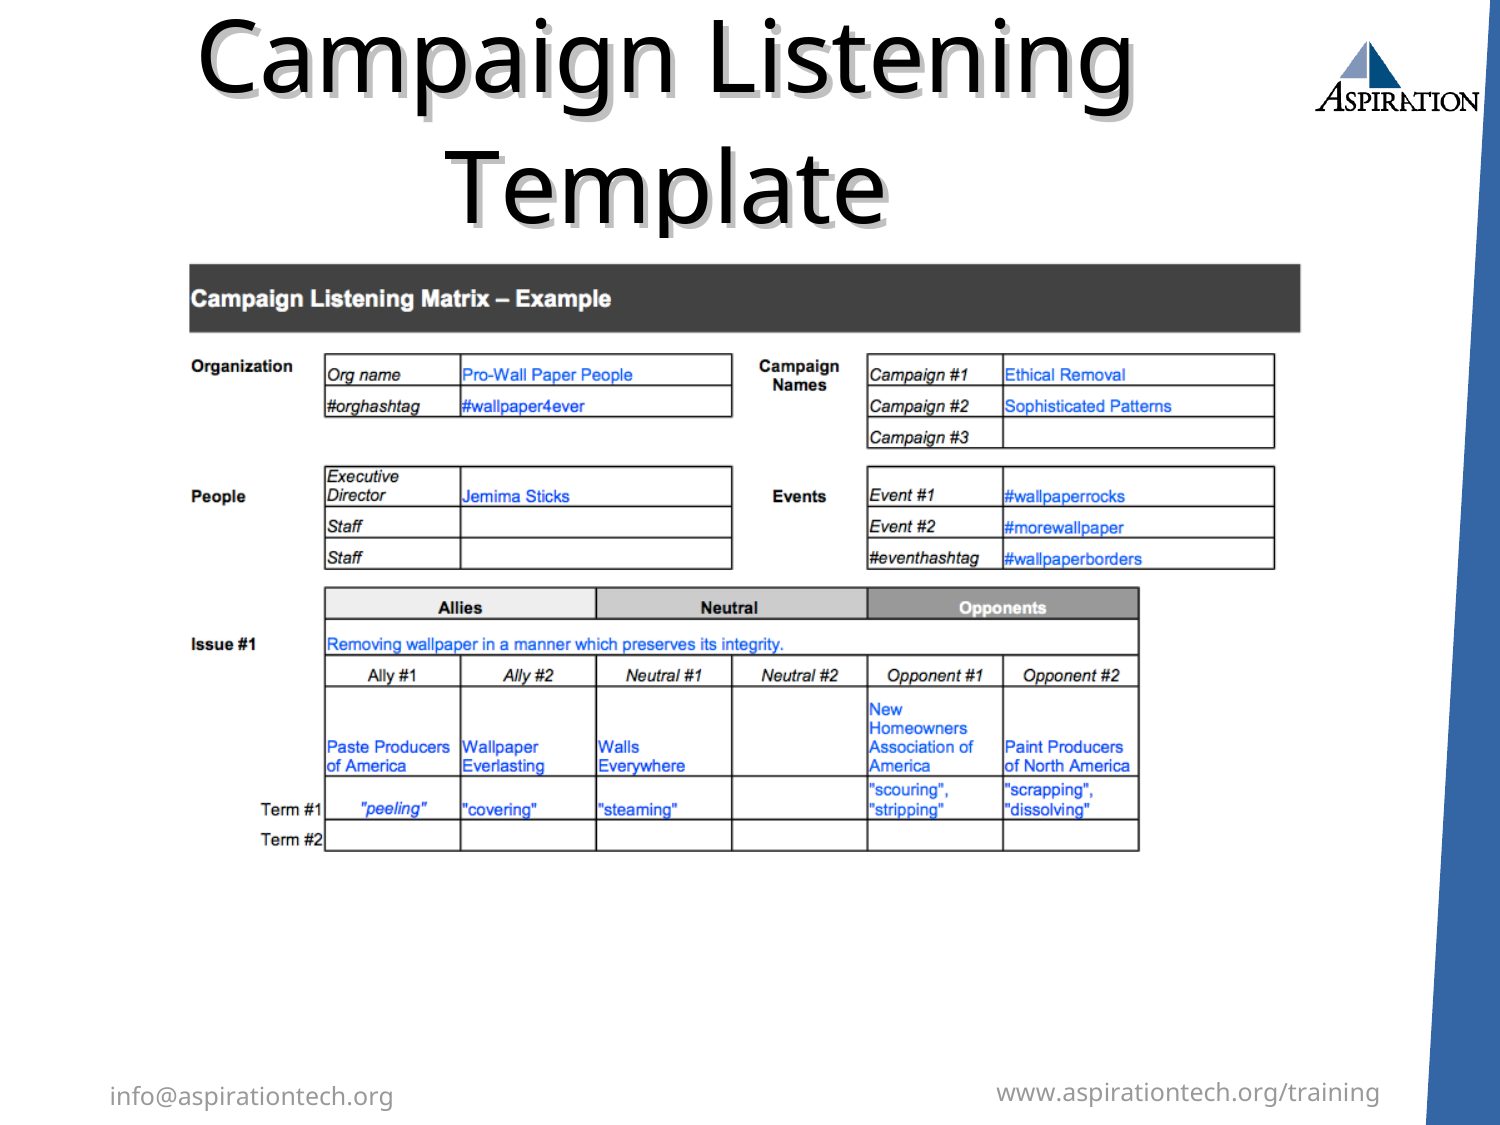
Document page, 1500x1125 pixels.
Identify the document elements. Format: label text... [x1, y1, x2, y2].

title Campaign Listening Template [49, 19, 1284, 206]
picture [162, 238, 1334, 892]
picture [1315, 41, 1480, 120]
